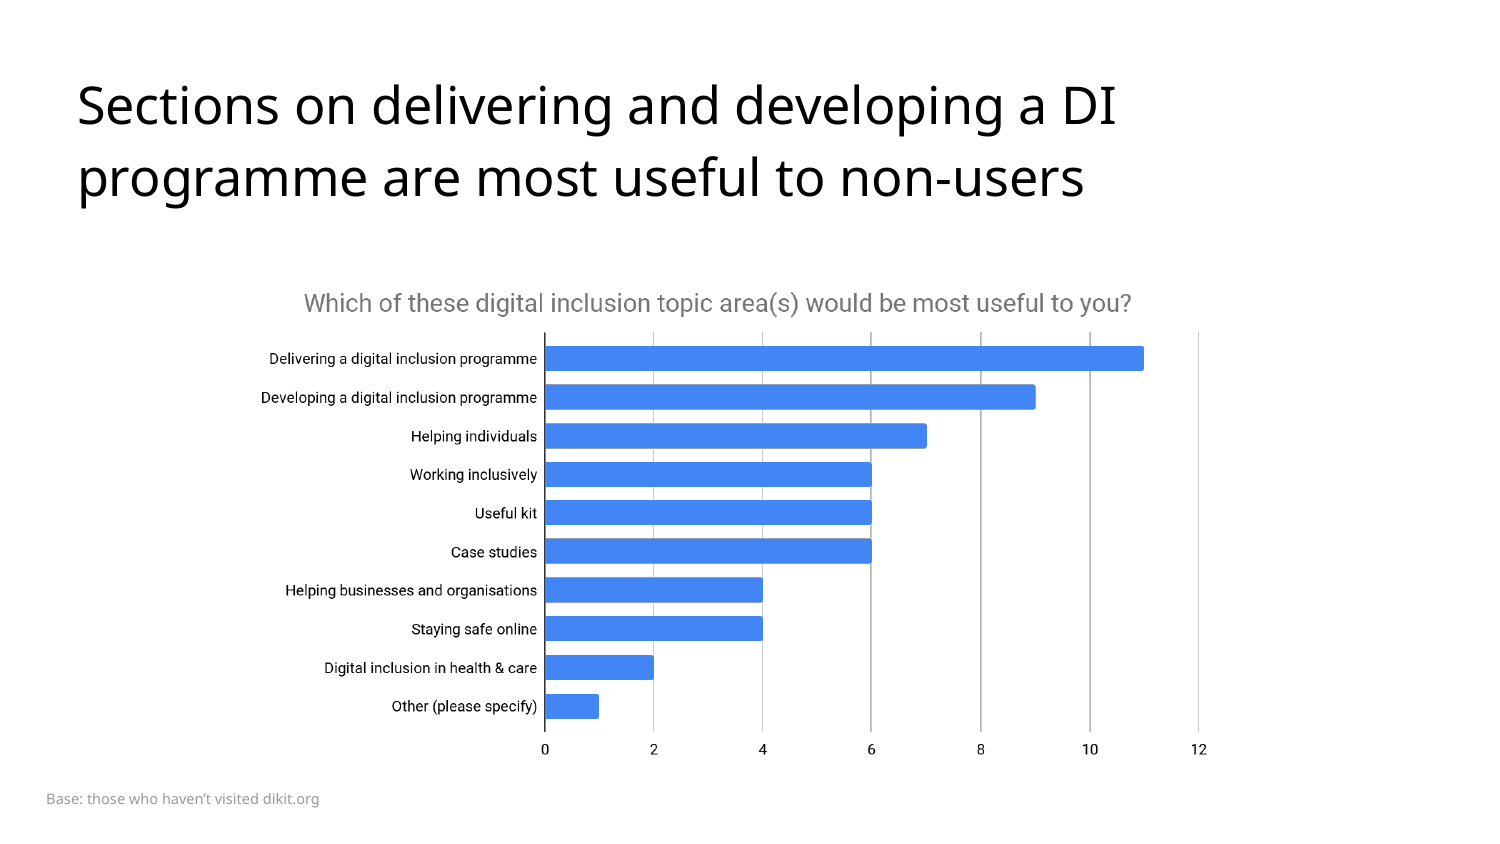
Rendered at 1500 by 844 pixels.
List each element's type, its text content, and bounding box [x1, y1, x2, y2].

text_box Sections on delivering and developing a DI programme are most useful to non-users [62, 48, 1416, 222]
text_box Base: those who haven’t visited dikit.org [31, 774, 1155, 823]
picture [210, 264, 1224, 780]
